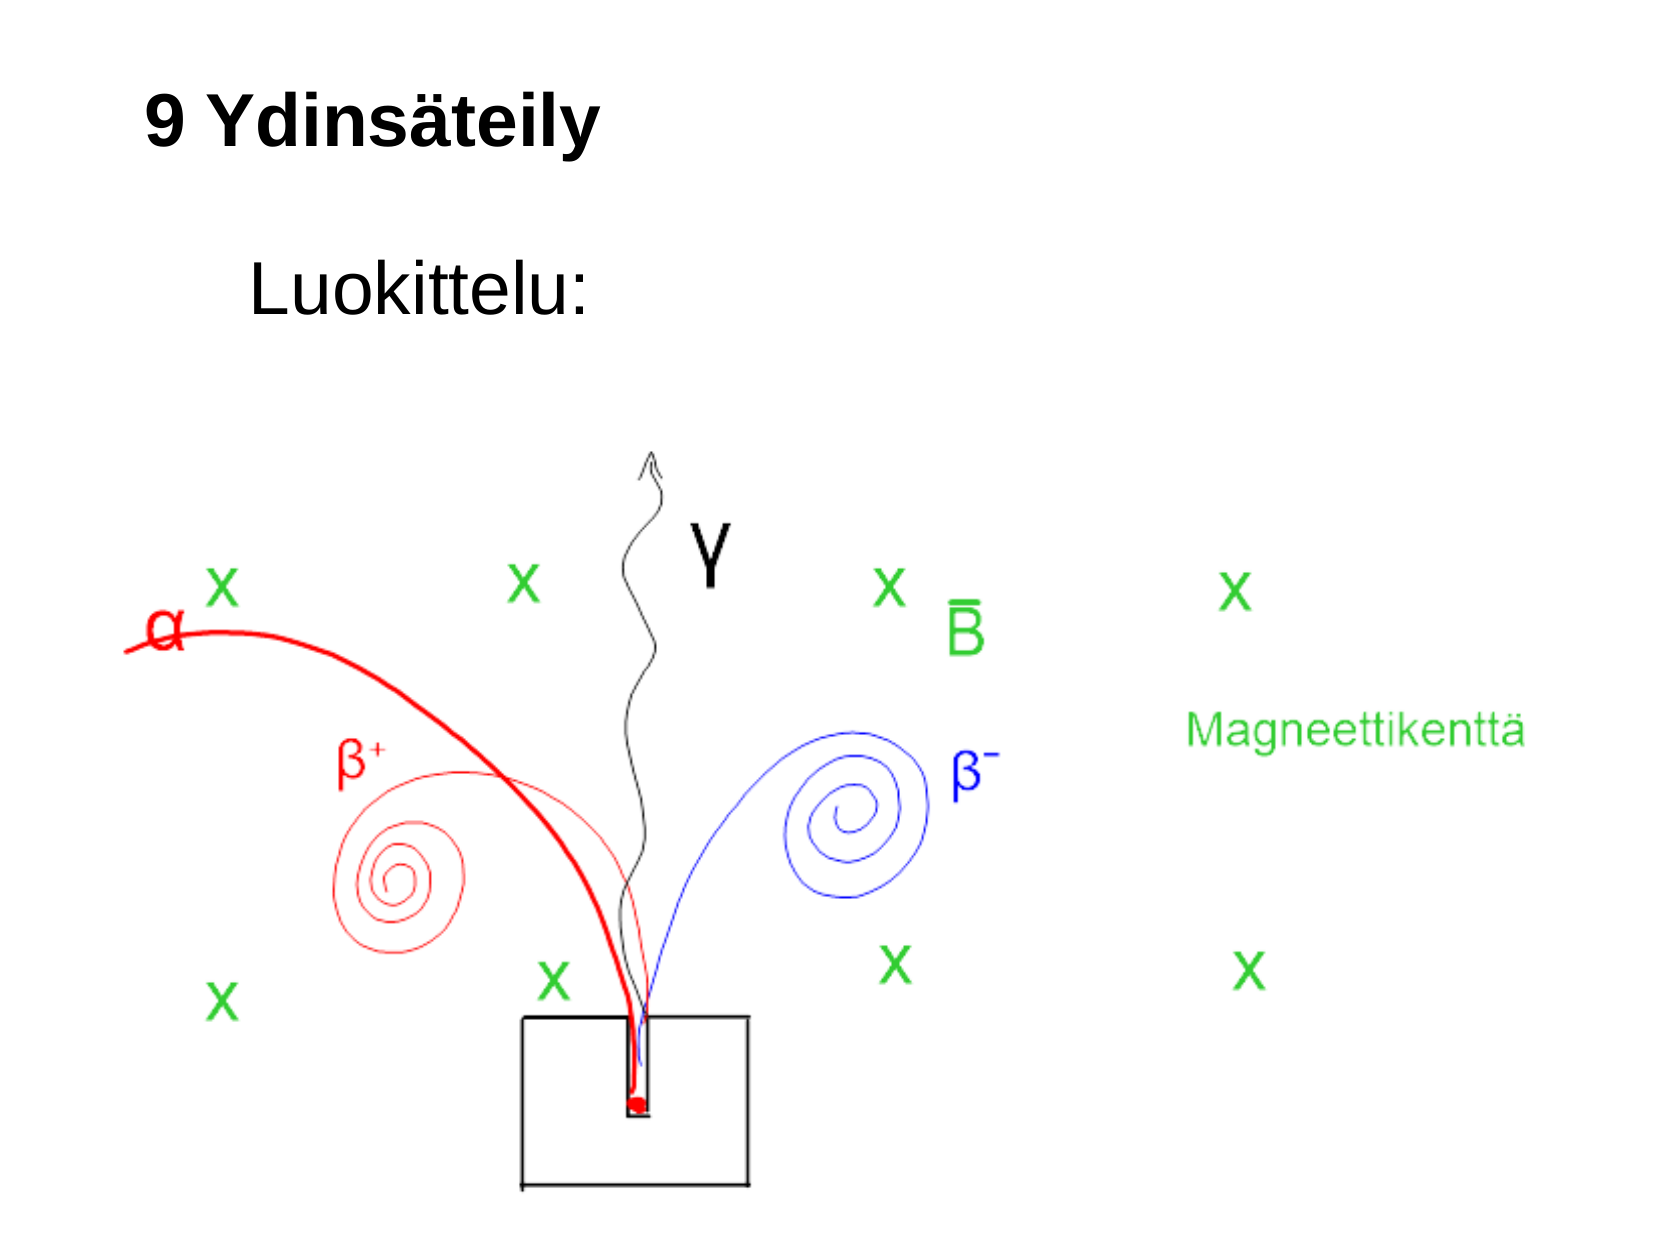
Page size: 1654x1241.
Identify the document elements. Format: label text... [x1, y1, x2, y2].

text_box 9 Ydinsäteily Luokittelu: [129, 70, 1394, 390]
picture [82, 395, 1611, 1229]
